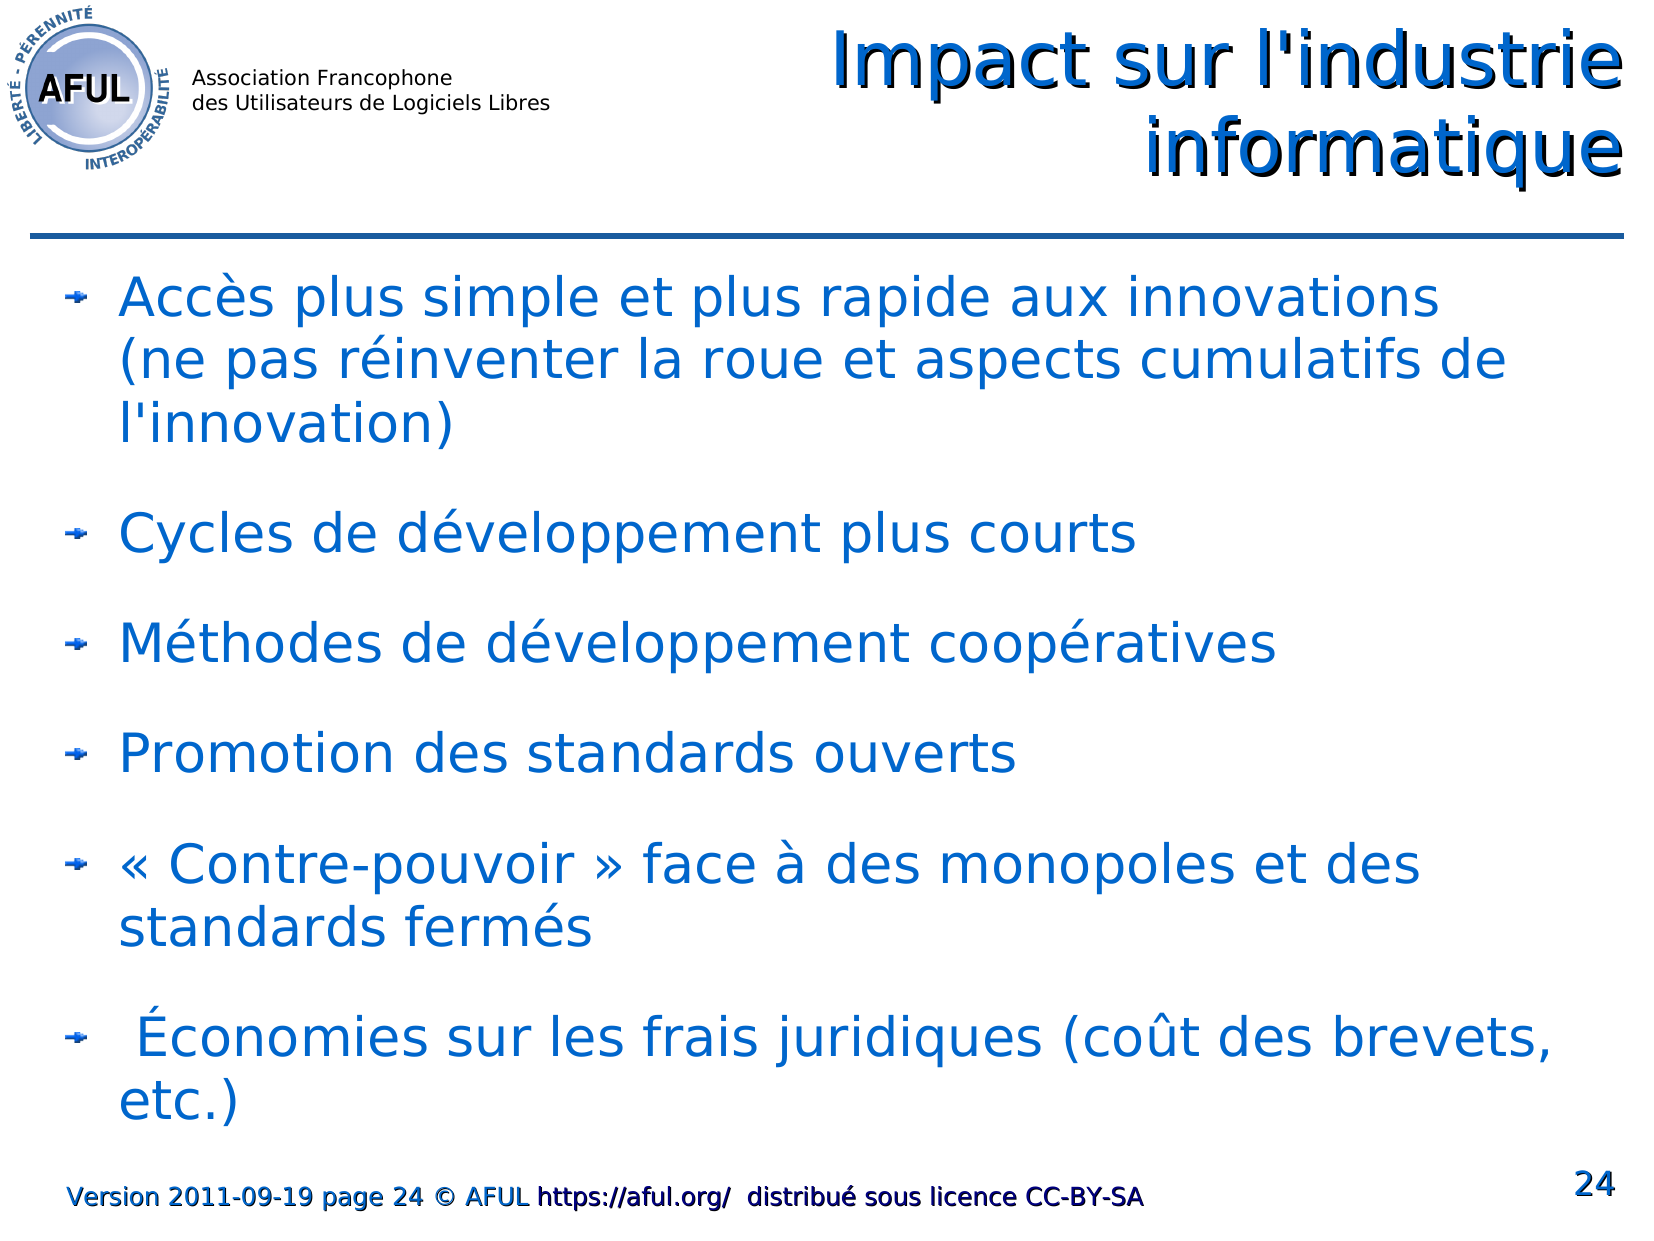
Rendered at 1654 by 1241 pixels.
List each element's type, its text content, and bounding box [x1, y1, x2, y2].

picture [0, 0, 178, 178]
list Accès plus simple et plus rapide aux innovations (ne pas réinventer la roue et aspects cumulatifs de l'innovation) Cycles de développement plus courts Méthodes de développement coopératives Promotion des standards ouverts « Contre-pouvoir » face à des monopoles et des standards fermés Économies sur les frais juridiques (coût des brevets, etc.) [47, 265, 1595, 1211]
title Impact sur l'industrie informatique [501, 7, 1625, 200]
